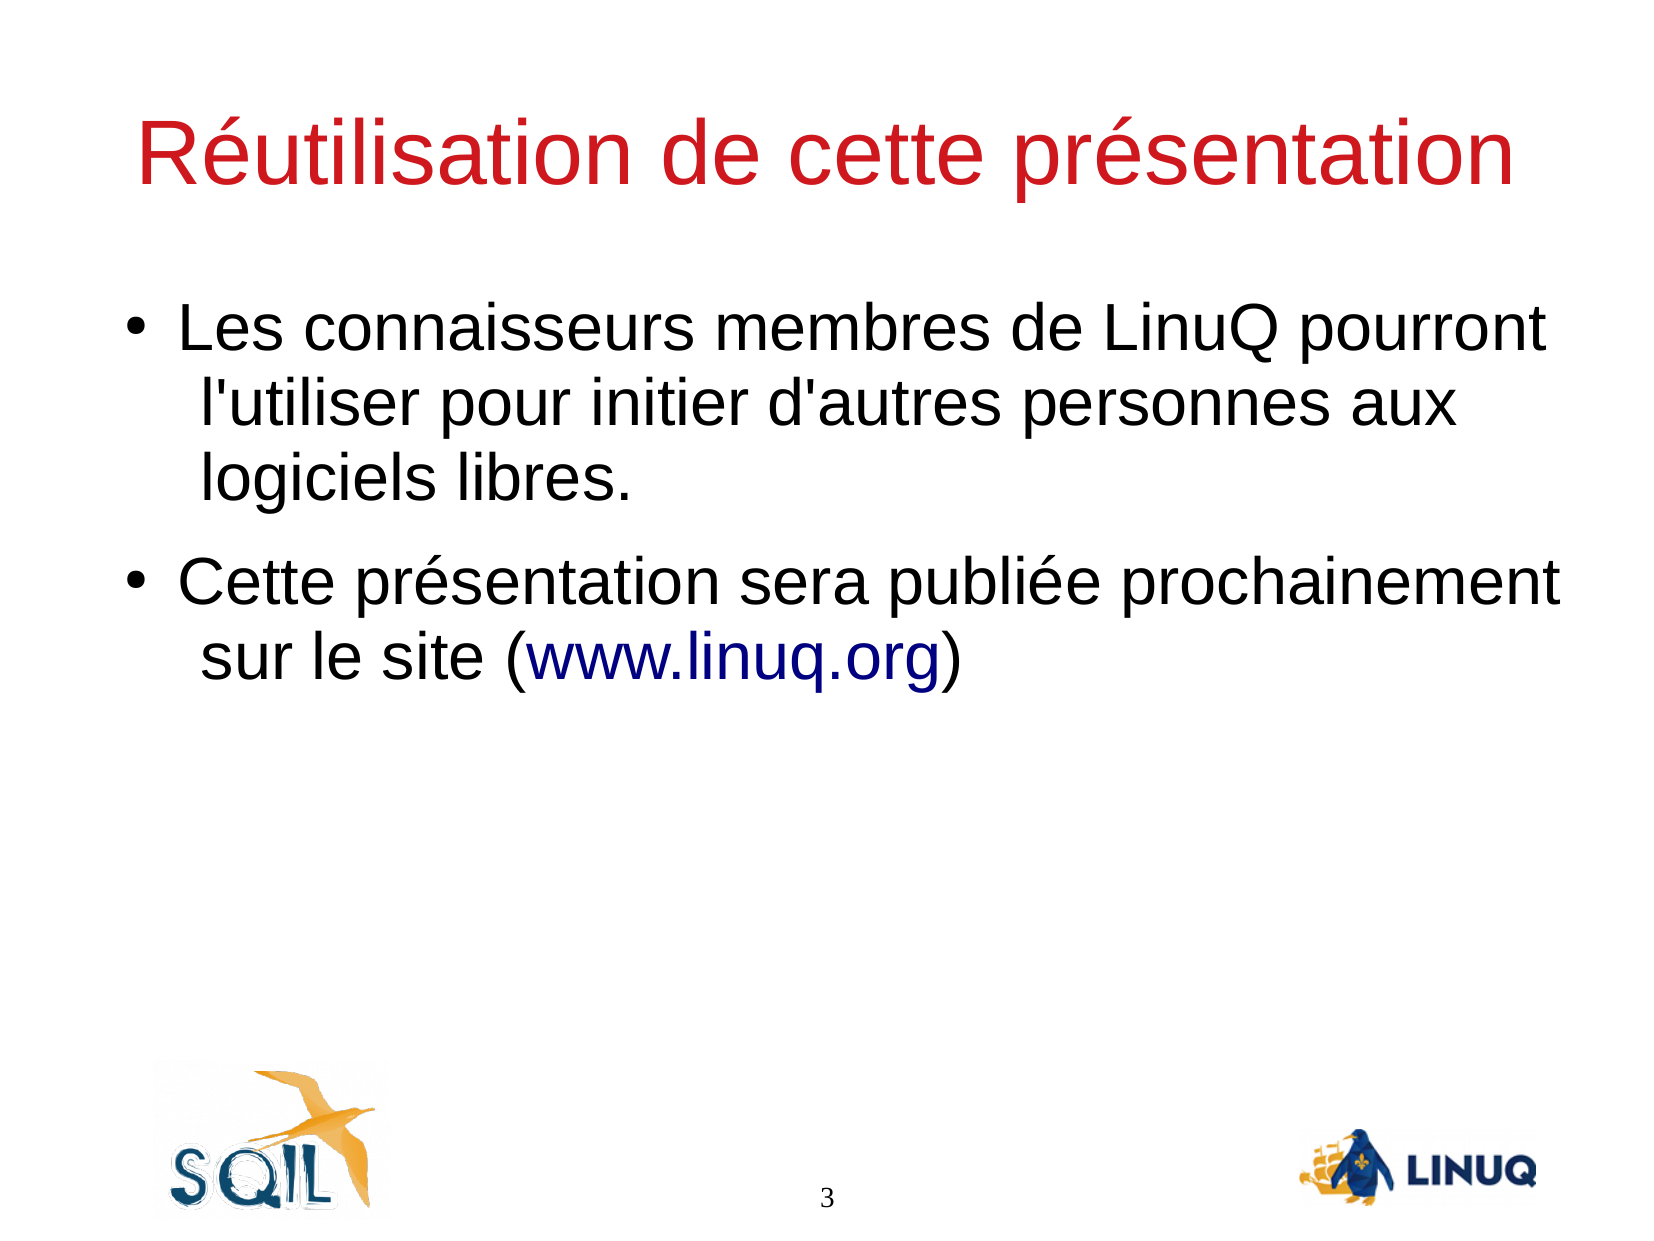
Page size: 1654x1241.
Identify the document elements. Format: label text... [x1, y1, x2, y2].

picture [1299, 1129, 1536, 1206]
list Les connaisseurs membres de LinuQ pourront l'utiliser pour initier d'autres personnes aux logiciels libres. Cette présentation sera publiée prochainement sur le site (www.linuq.org) [82, 290, 1571, 1010]
title Réutilisation de cette présentation [82, 49, 1571, 257]
picture [153, 1060, 390, 1220]
